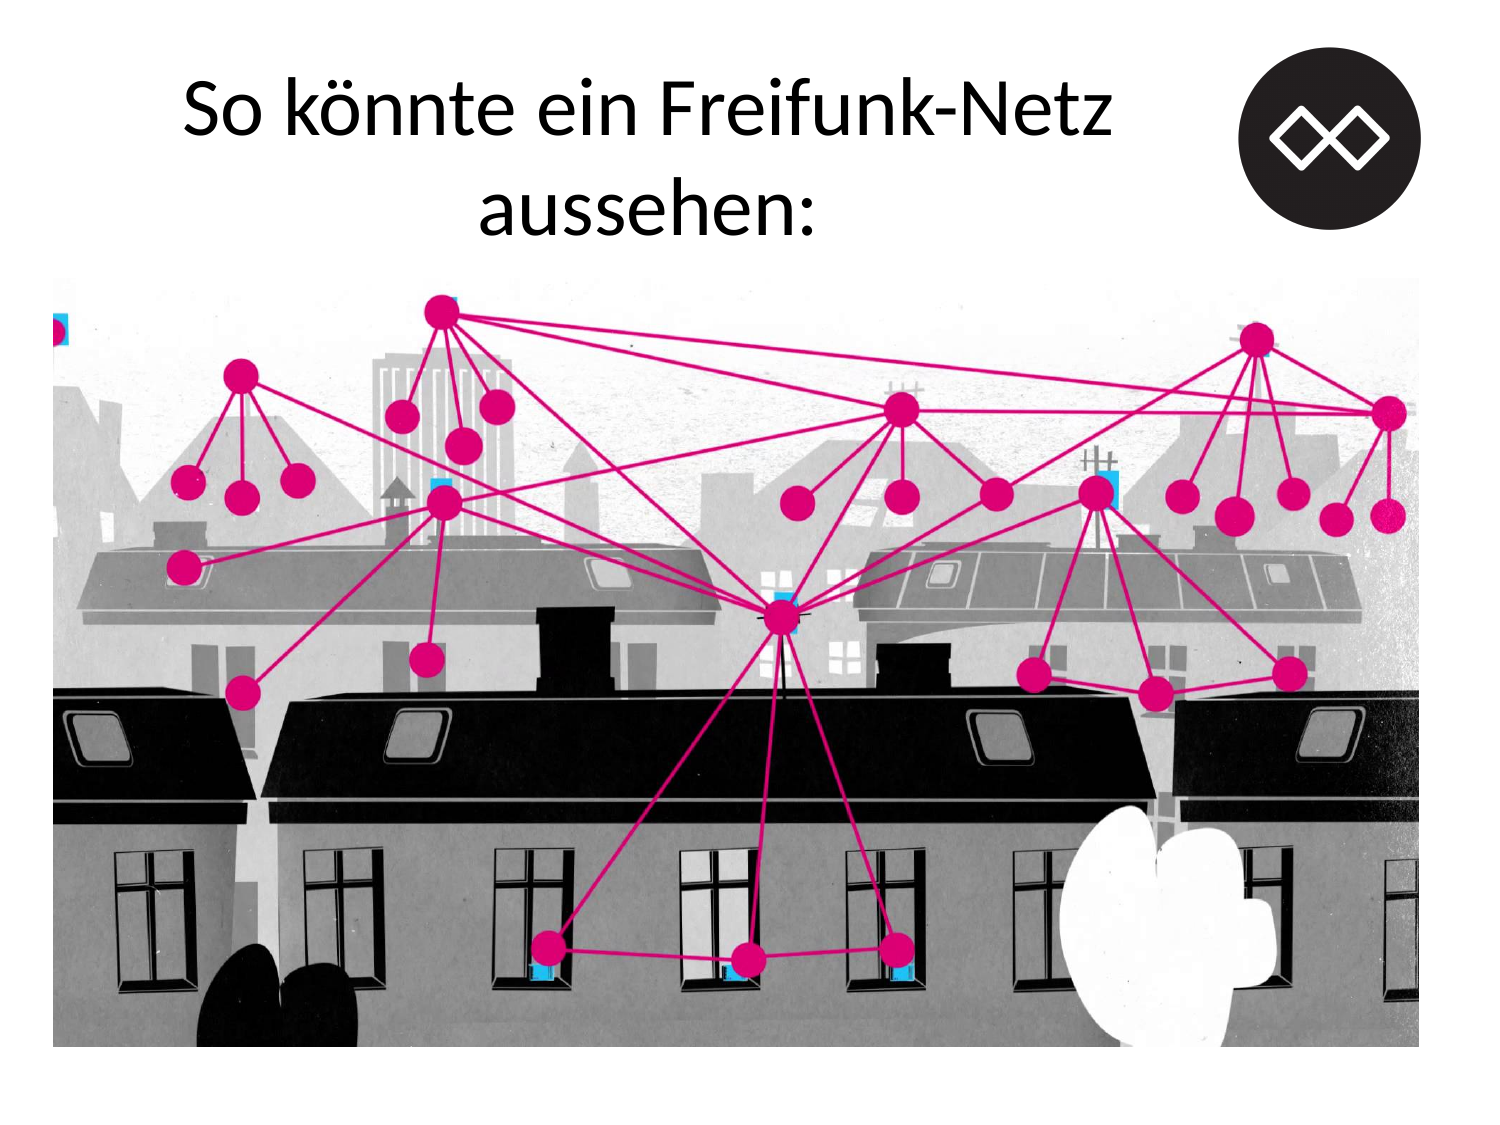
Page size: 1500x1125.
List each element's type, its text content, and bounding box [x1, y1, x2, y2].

picture [53, 278, 1419, 1047]
title So könnte ein Freifunk-Netz aussehen: [75, 45, 1223, 233]
